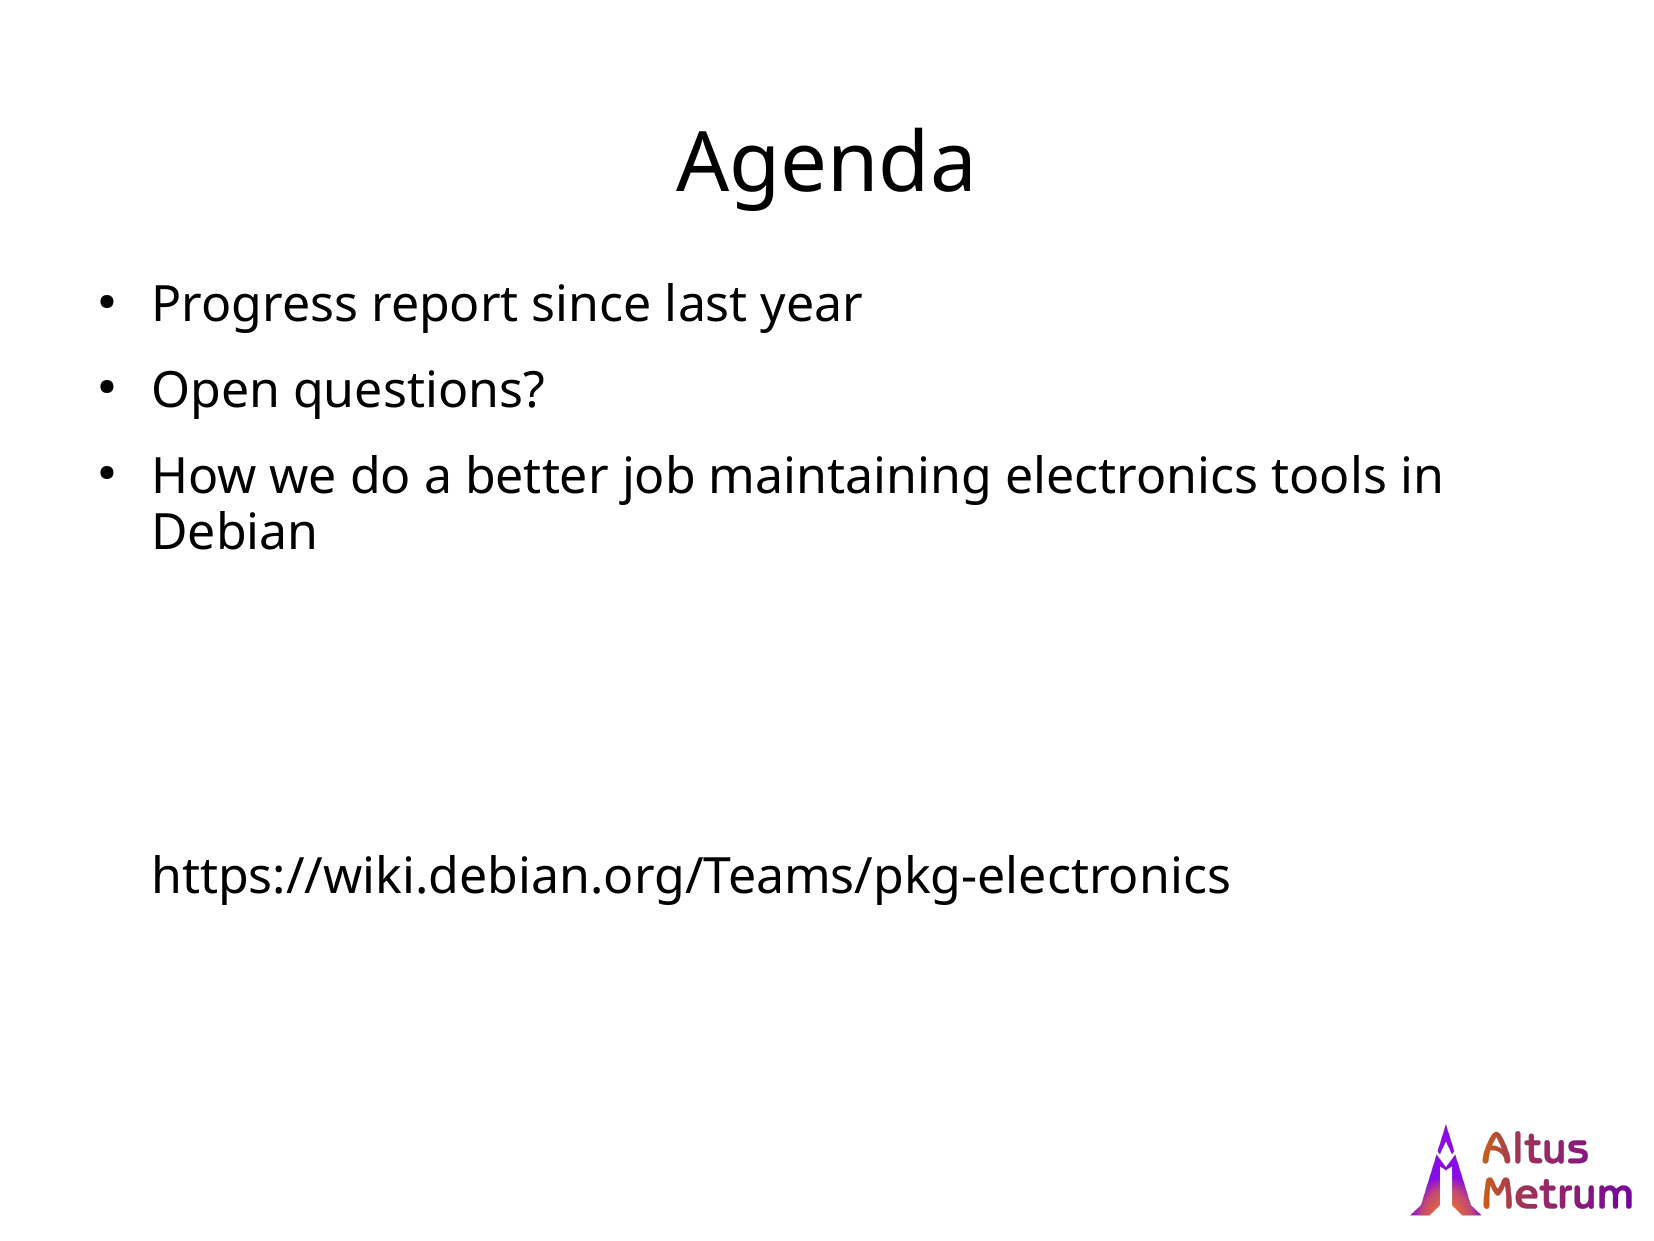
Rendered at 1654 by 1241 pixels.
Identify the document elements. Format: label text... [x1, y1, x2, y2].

title Agenda [82, 49, 1571, 257]
picture [1410, 1124, 1636, 1226]
list Progress report since last year Open questions? How we do a better job maintaining electronics tools in Debian https://wiki.debian.org/Teams/pkg-electronics [80, 276, 1536, 1046]
